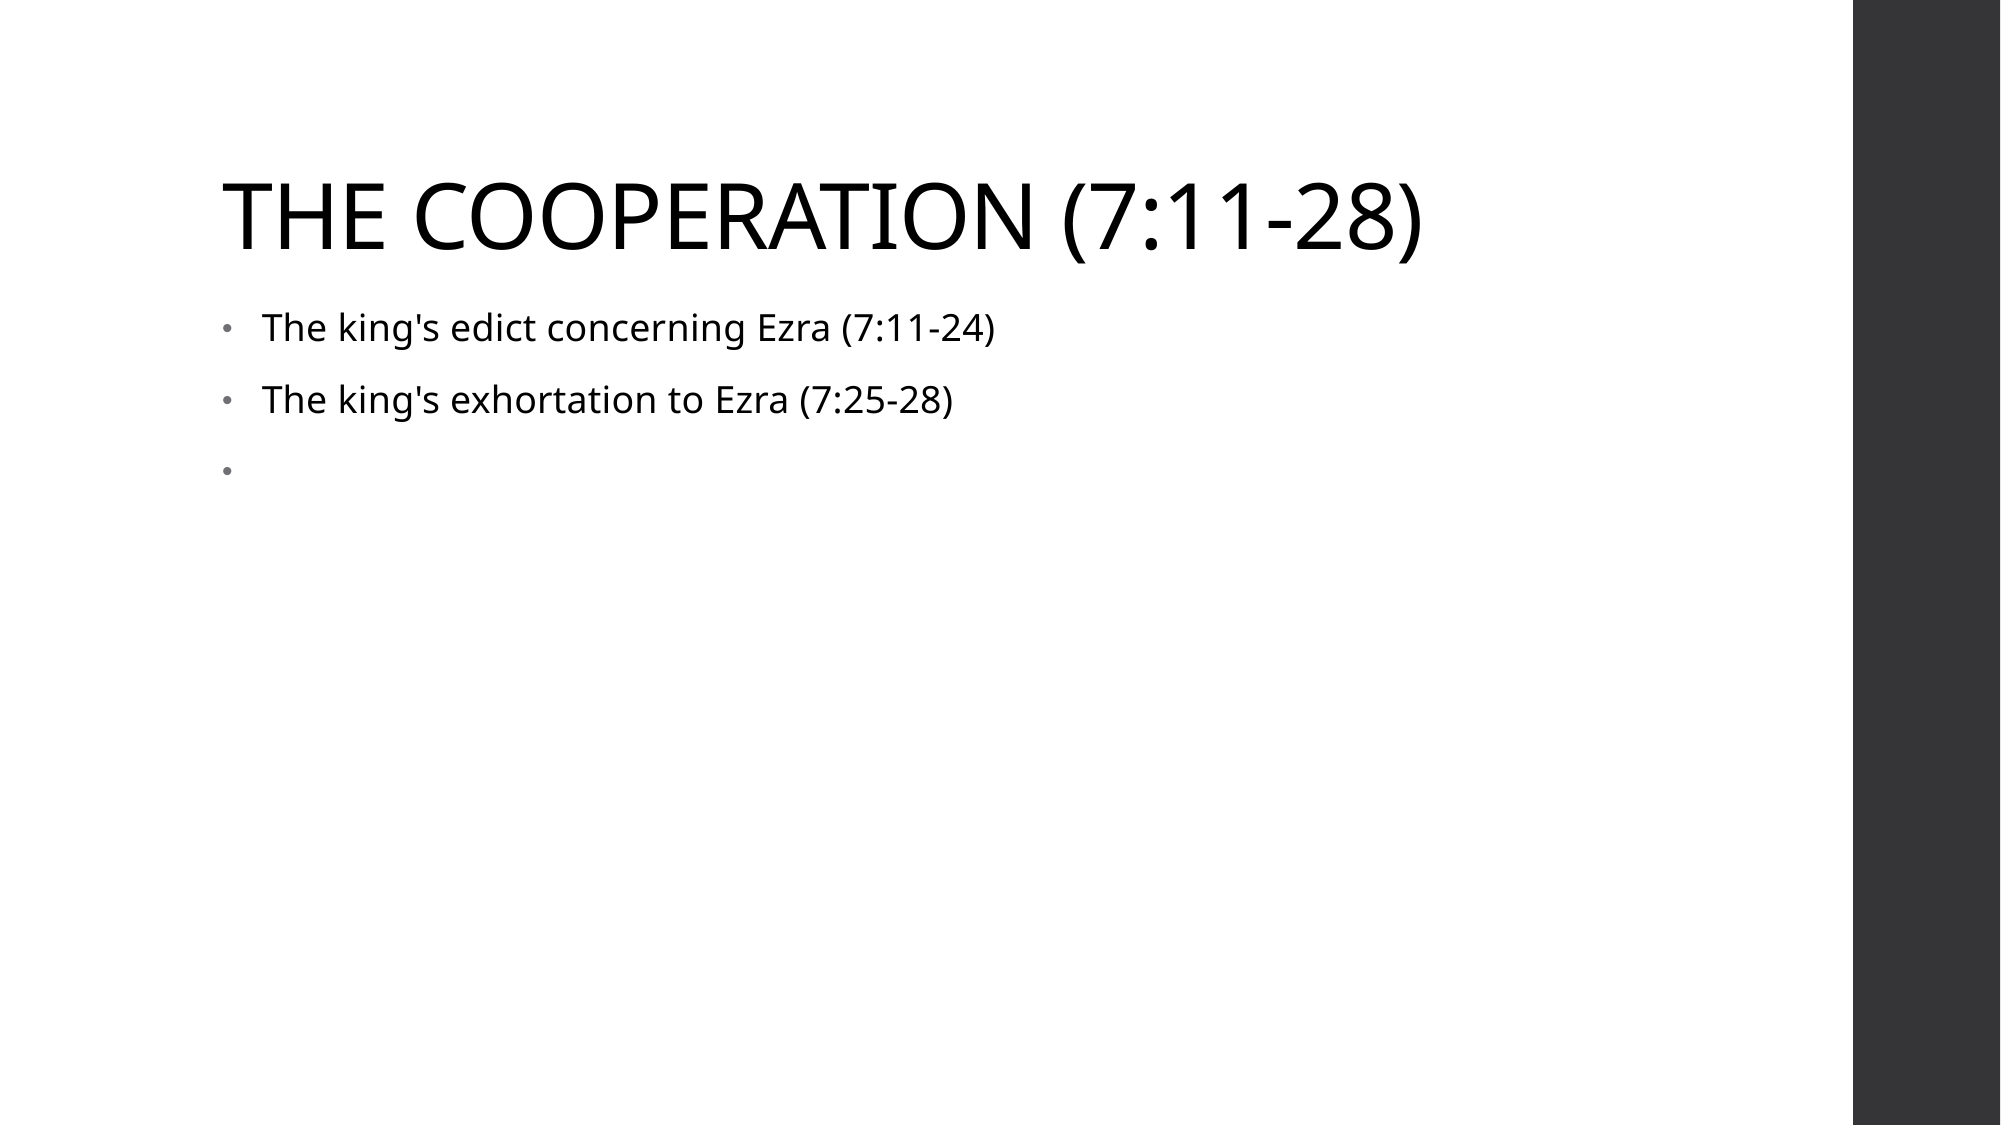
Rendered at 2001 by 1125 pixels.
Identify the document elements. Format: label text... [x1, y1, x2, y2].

title THE COOPERATION (7:11-28) [206, 60, 1797, 278]
list The king's edict concerning Ezra (7:11-24) The king's exhortation to Ezra (7:25-28) [206, 299, 1617, 1014]
